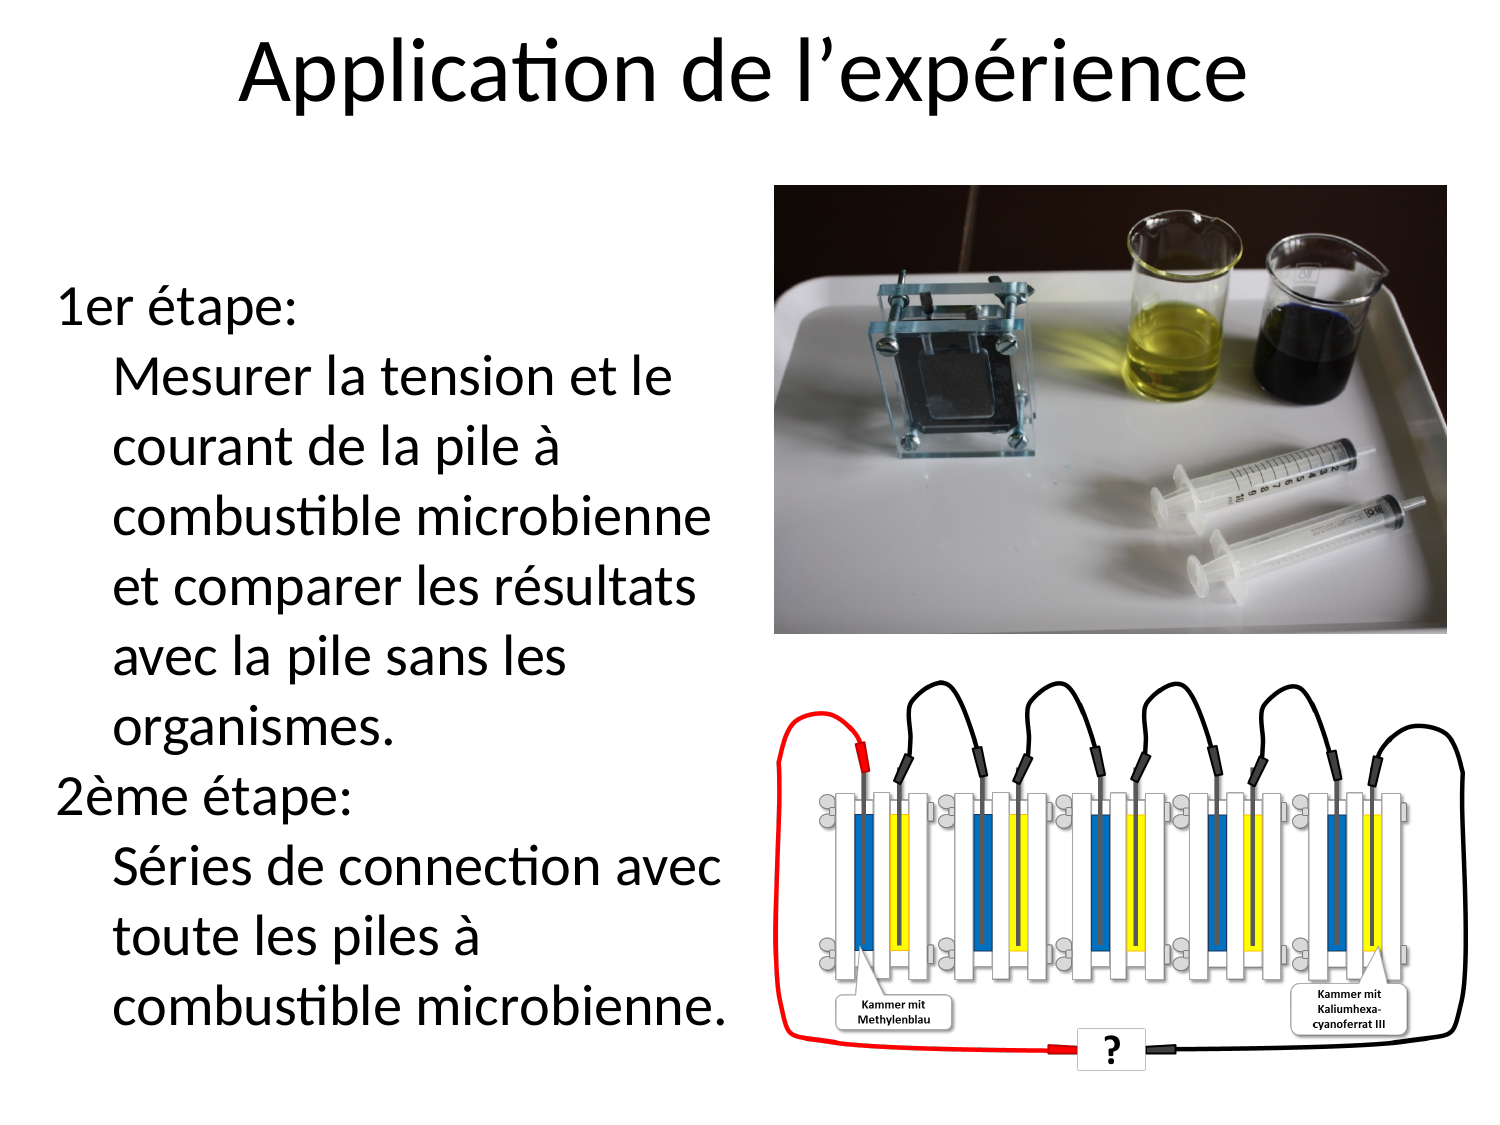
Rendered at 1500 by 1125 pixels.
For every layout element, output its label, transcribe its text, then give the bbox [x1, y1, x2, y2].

picture [773, 680, 1468, 1100]
text_box 1er étape: Mesurer la tension et le courant de la pile à combustible microbienne et comparer les résultats avec la pile sans les organismes. 2ème étape: Séries de connection avec toute les piles à combustible microbienne. [41, 259, 786, 1046]
title Application de l’expérience [69, 1, 1420, 129]
picture [774, 185, 1447, 634]
